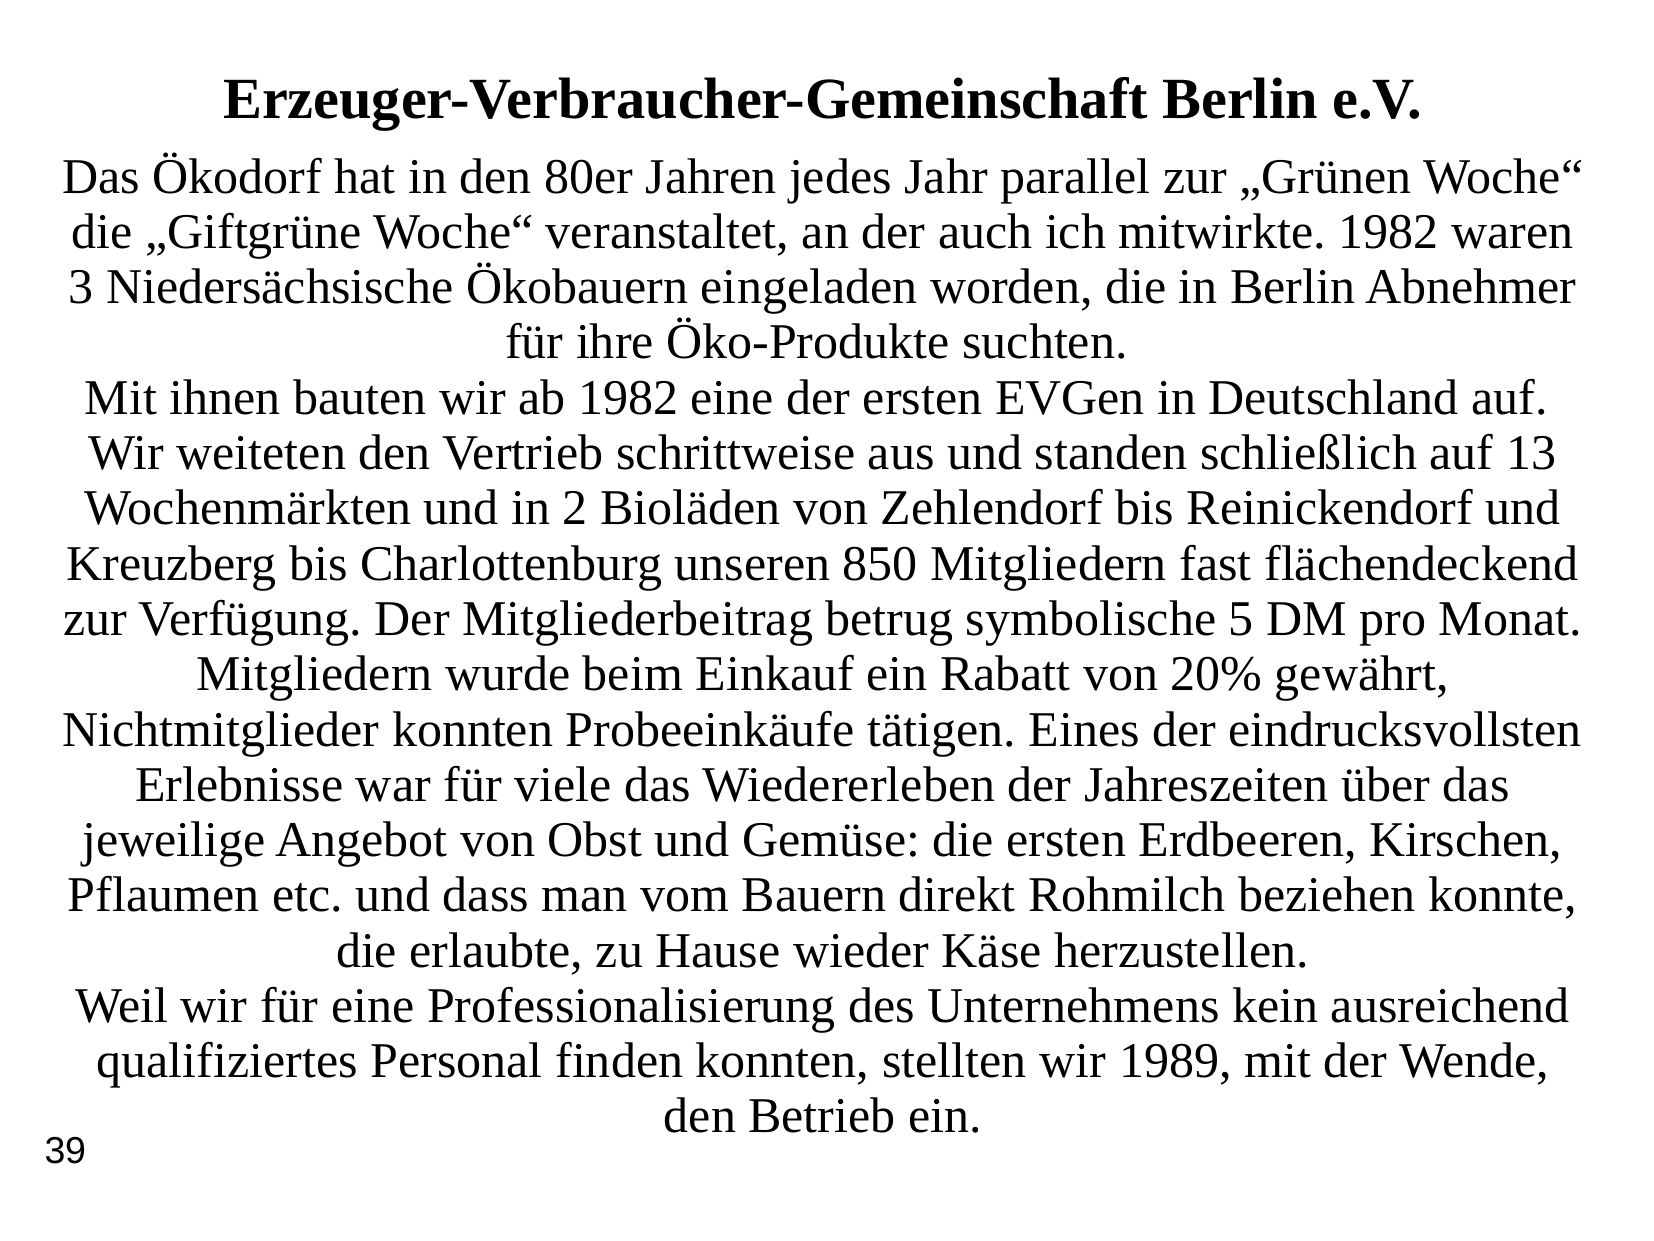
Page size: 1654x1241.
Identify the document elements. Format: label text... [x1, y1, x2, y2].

text_box <Nummer> [29, 1122, 247, 1193]
text_box Erzeuger-Verbraucher-Gemeinschaft Berlin e.V. Das Ökodorf hat in den 80er Jahren jedes Jahr parallel zur „Grünen Woche“ die „Giftgrüne Woche“ veranstaltet, an der auch ich mitwirkte. 1982 waren 3 Niedersächsische Ökobauern eingeladen worden, die in Berlin Abnehmer für ihre Öko-Produkte suchten. Mit ihnen bauten wir ab 1982 eine der ersten EVGen in Deutschland auf. Wir weiteten den Vertrieb schrittweise aus und standen schließlich auf 13 Wochenmärkten und in 2 Bioläden von Zehlendorf bis Reinickendorf und Kreuzberg bis Charlottenburg unseren 850 Mitgliedern fast flächendeckend zur Verfügung. Der Mitgliederbeitrag betrug symbolische 5 DM pro Monat. Mitgliedern wurde beim Einkauf ein Rabatt von 20% gewährt, Nichtmitglieder konnten Probeeinkäufe tätigen. Eines der eindrucksvollsten Erlebnisse war für viele das Wiedererleben der Jahreszeiten über das jeweilige Angebot von Obst und Gemüse: die ersten Erdbeeren, Kirschen, Pflaumen etc. und dass man vom Bauern direkt Rohmilch beziehen konnte, die erlaubte, zu Hause wieder Käse herzustellen. Weil wir für eine Professionalisierung des Unternehmens kein ausreichend qualifiziertes Personal finden konnten, stellten wir 1989, mit der Wende, den Betrieb ein. [47, 59, 1613, 1152]
